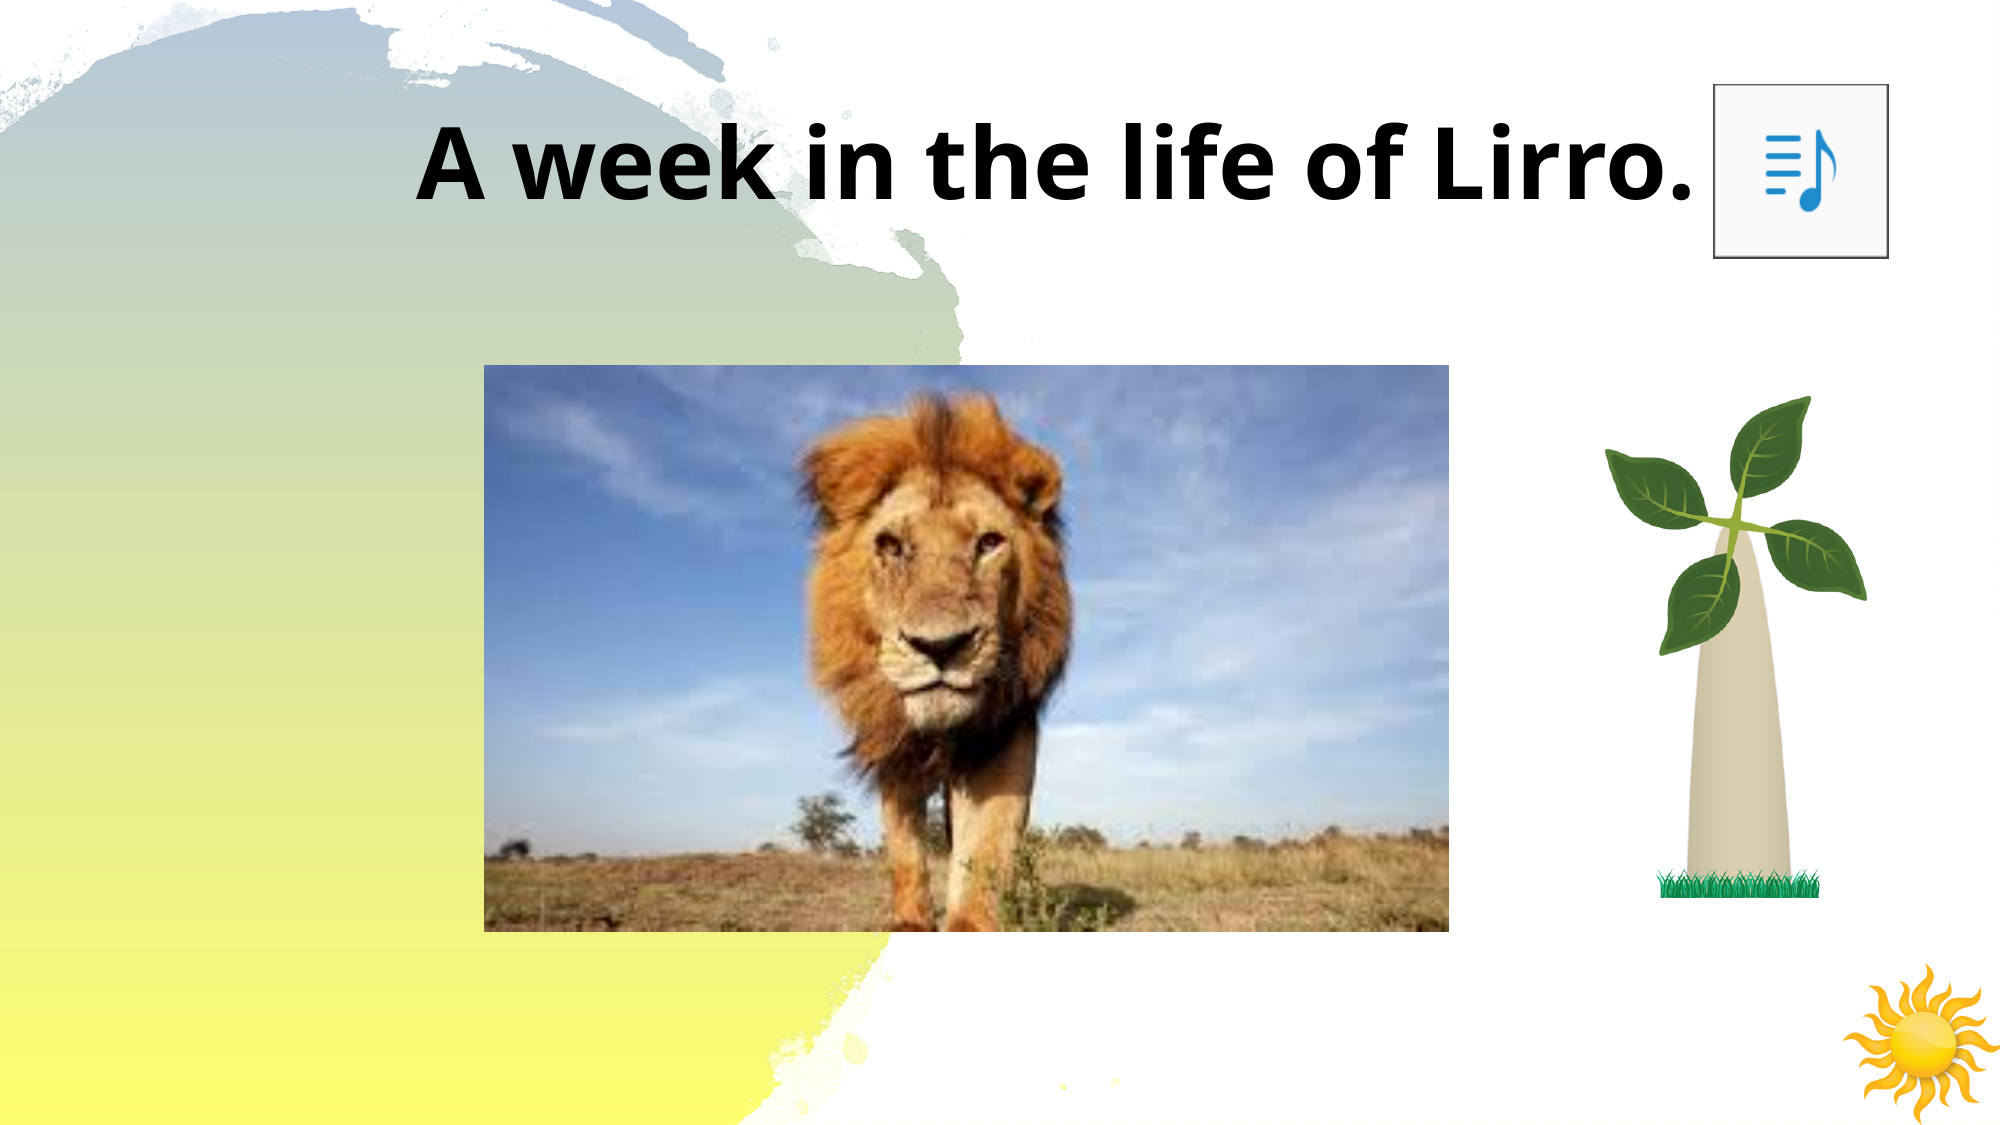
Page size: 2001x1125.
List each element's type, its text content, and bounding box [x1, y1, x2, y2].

picture [0, 0, 2000, 1125]
text_box [1712, 82, 1890, 260]
text_box A week in the life of Lirro. [401, 94, 1843, 327]
